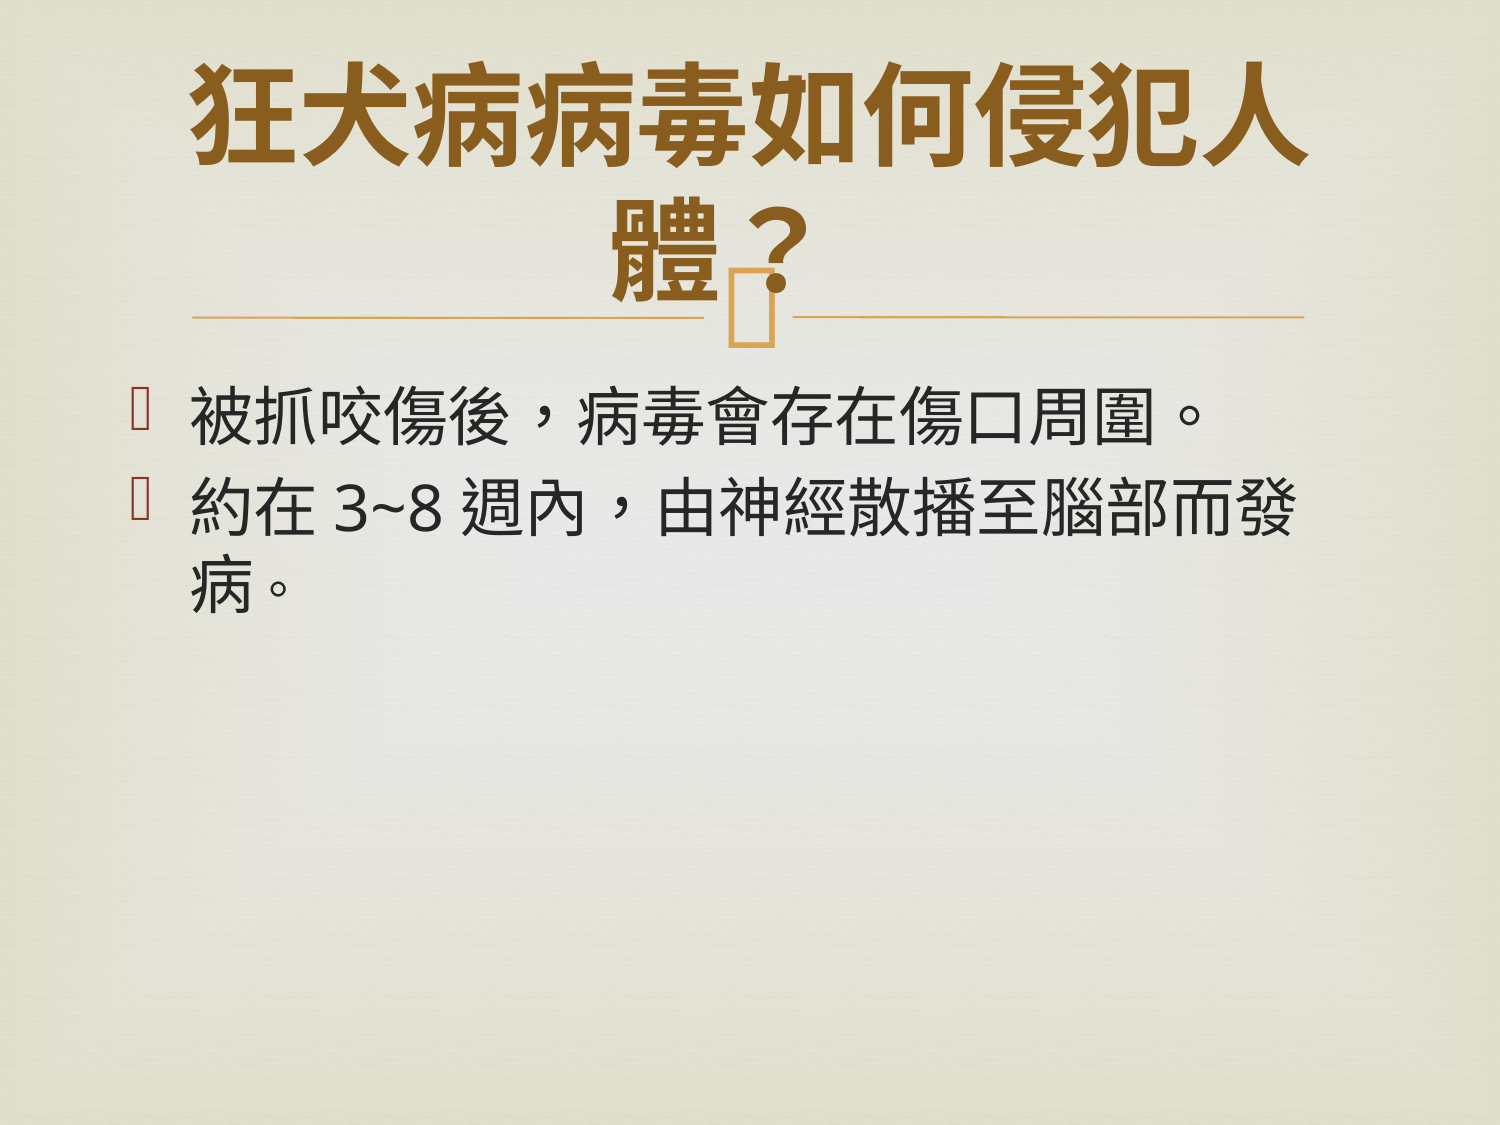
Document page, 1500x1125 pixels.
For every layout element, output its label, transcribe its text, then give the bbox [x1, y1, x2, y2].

title 狂犬病病毒如何侵犯人體？ [113, 93, 1386, 267]
list 被抓咬傷後，病毒會存在傷口周圍。 約在3~8週內，由神經散播至腦部而發病。 [114, 368, 1386, 1005]
